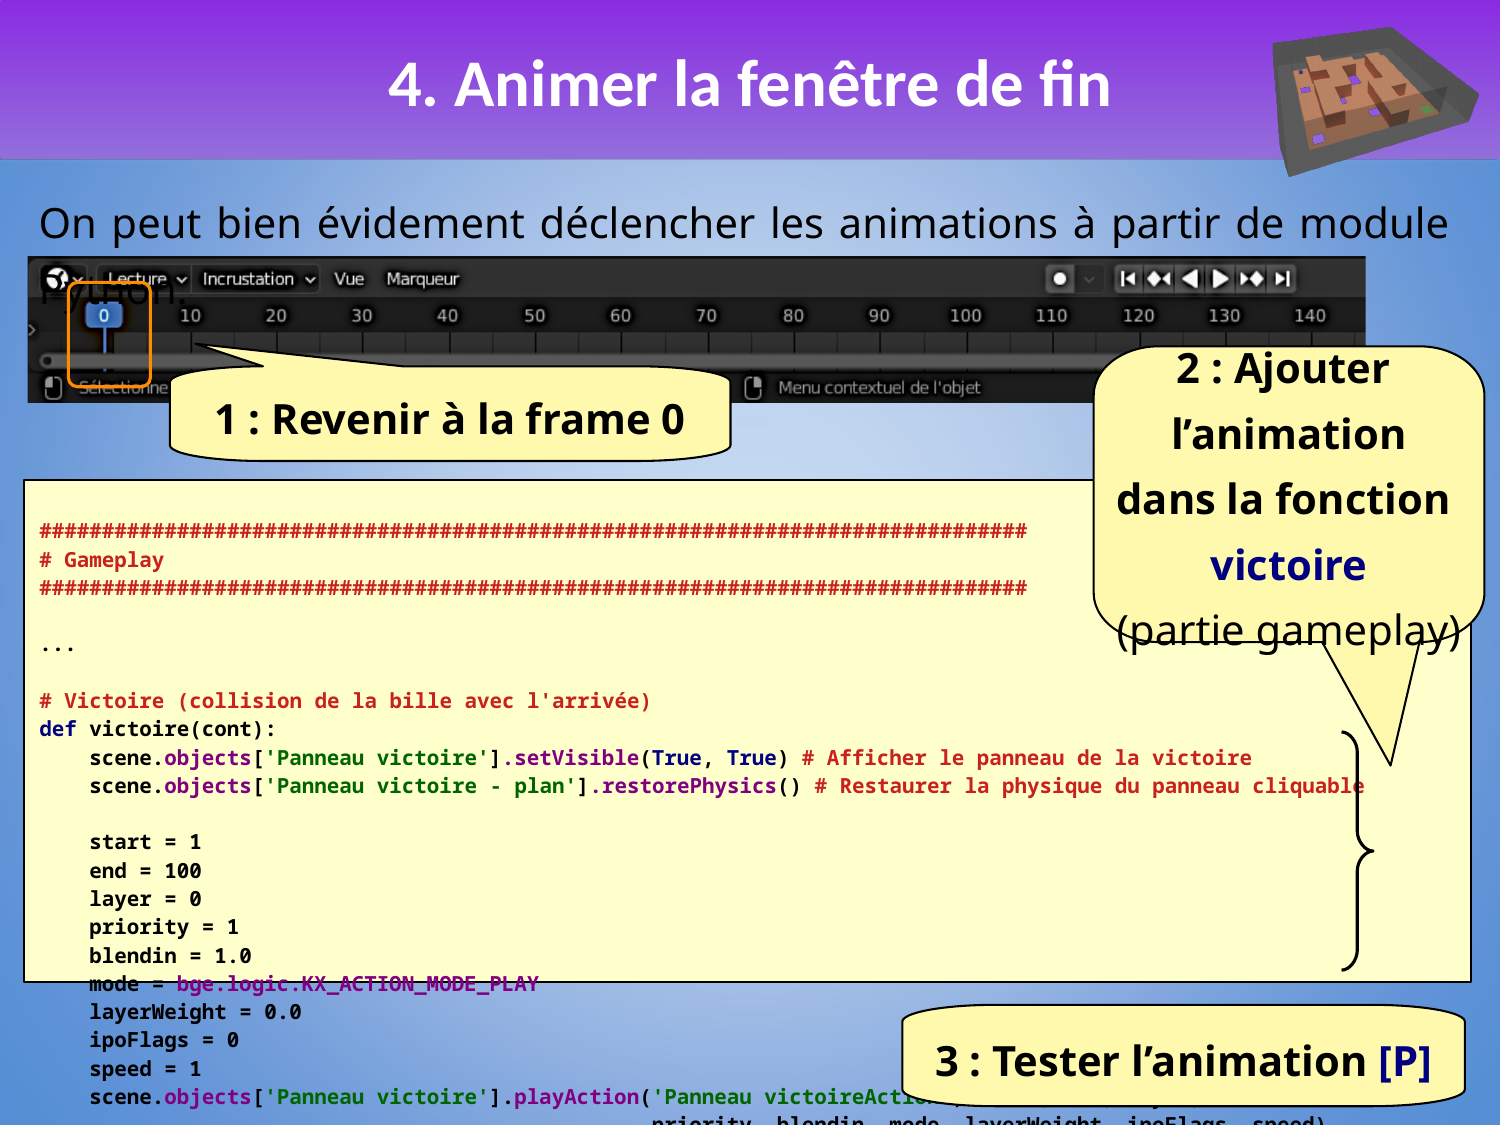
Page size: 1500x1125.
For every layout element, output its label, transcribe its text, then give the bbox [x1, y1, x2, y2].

picture [0, 27, 1500, 1125]
text_box 2 : Ajouter l’animation dans la fonction victoire (partie gameplay) [1093, 346, 1485, 766]
text_box 3 : Tester l’animation [P] [902, 1004, 1465, 1107]
text_box 4. Animer la fenêtre de fin [0, 0, 1500, 159]
text_box On peut bien évidement déclencher les animations à partir de module Python. [23, 178, 1465, 242]
text_box 1 : Revenir à la frame 0 [169, 343, 731, 461]
text_box ############################################################################### # Gameplay ############################################################################### ... # Victoire (collision de la bille avec l'arrivée) def victoire(cont): scene.objects['Panneau victoire'].setVisible(True, True) # Afficher le panneau de la victoire scene.objects['Panneau victoire - plan'].restorePhysics() # Restaurer la physique du panneau cliquable start = 1 end = 100 layer = 0 priority = 1 blendin = 1.0 mode = bge.logic.KX_ACTION_MODE_PLAY layerWeight = 0.0 ipoFlags = 0 speed = 1 scene.objects['Panneau victoire'].playAction('Panneau victoireAction', start, end, layer, priority, blendin, mode, layerWeight, ipoFlags, speed) [23, 479, 1471, 982]
